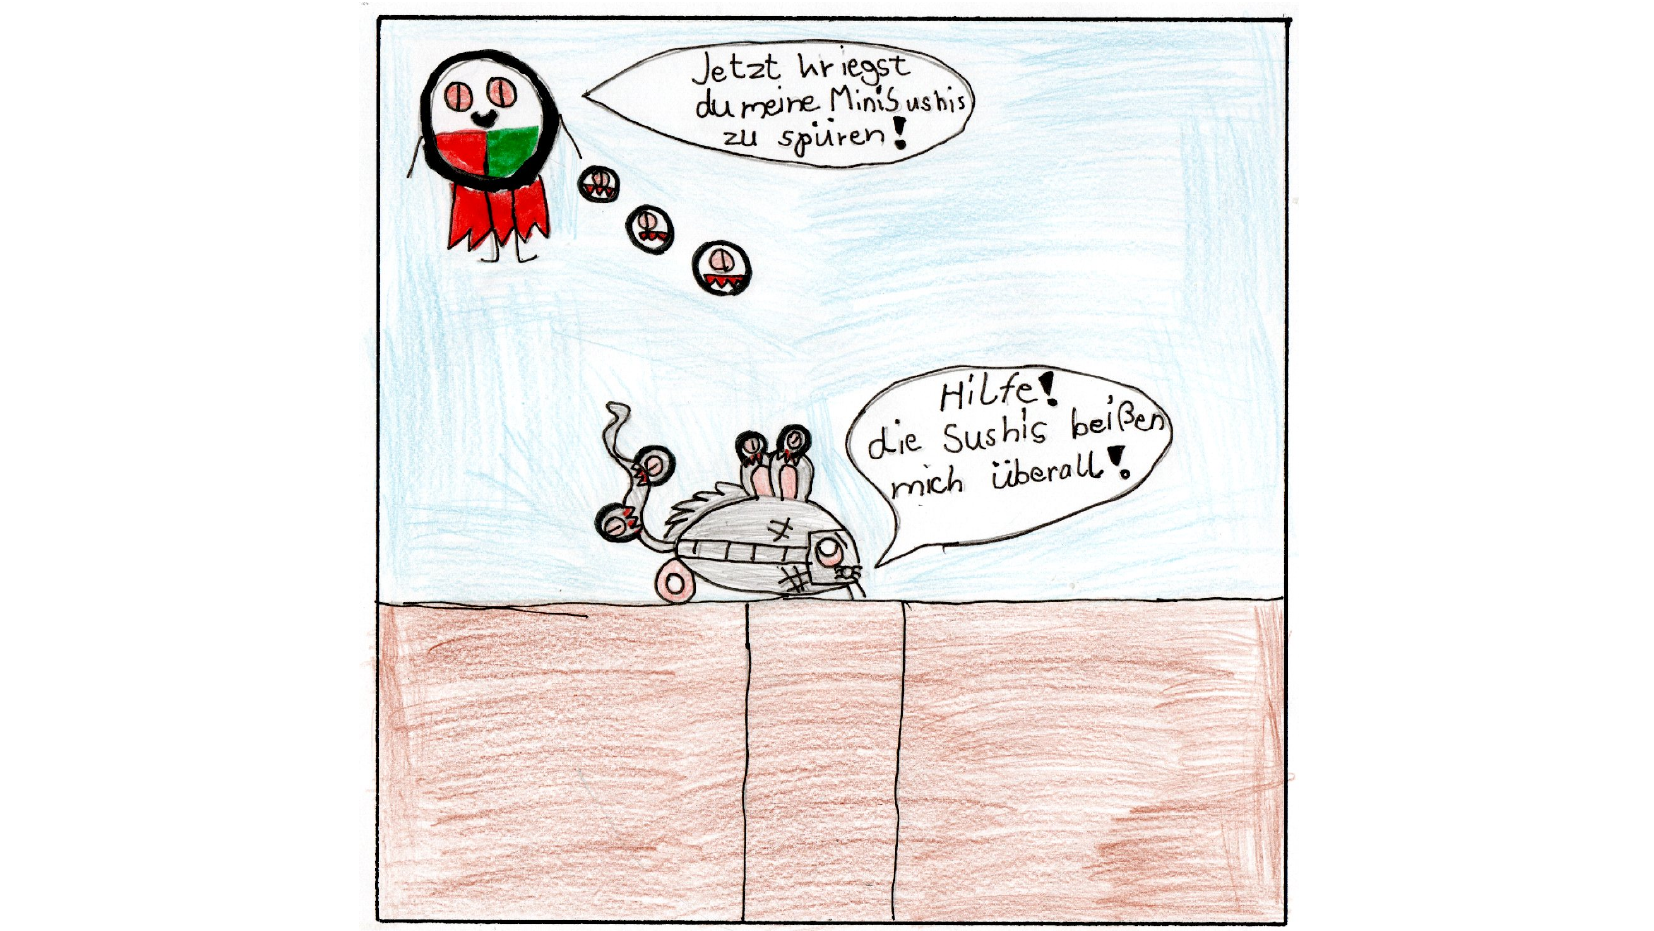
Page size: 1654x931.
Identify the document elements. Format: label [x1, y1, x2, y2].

picture [359, 2, 1299, 931]
